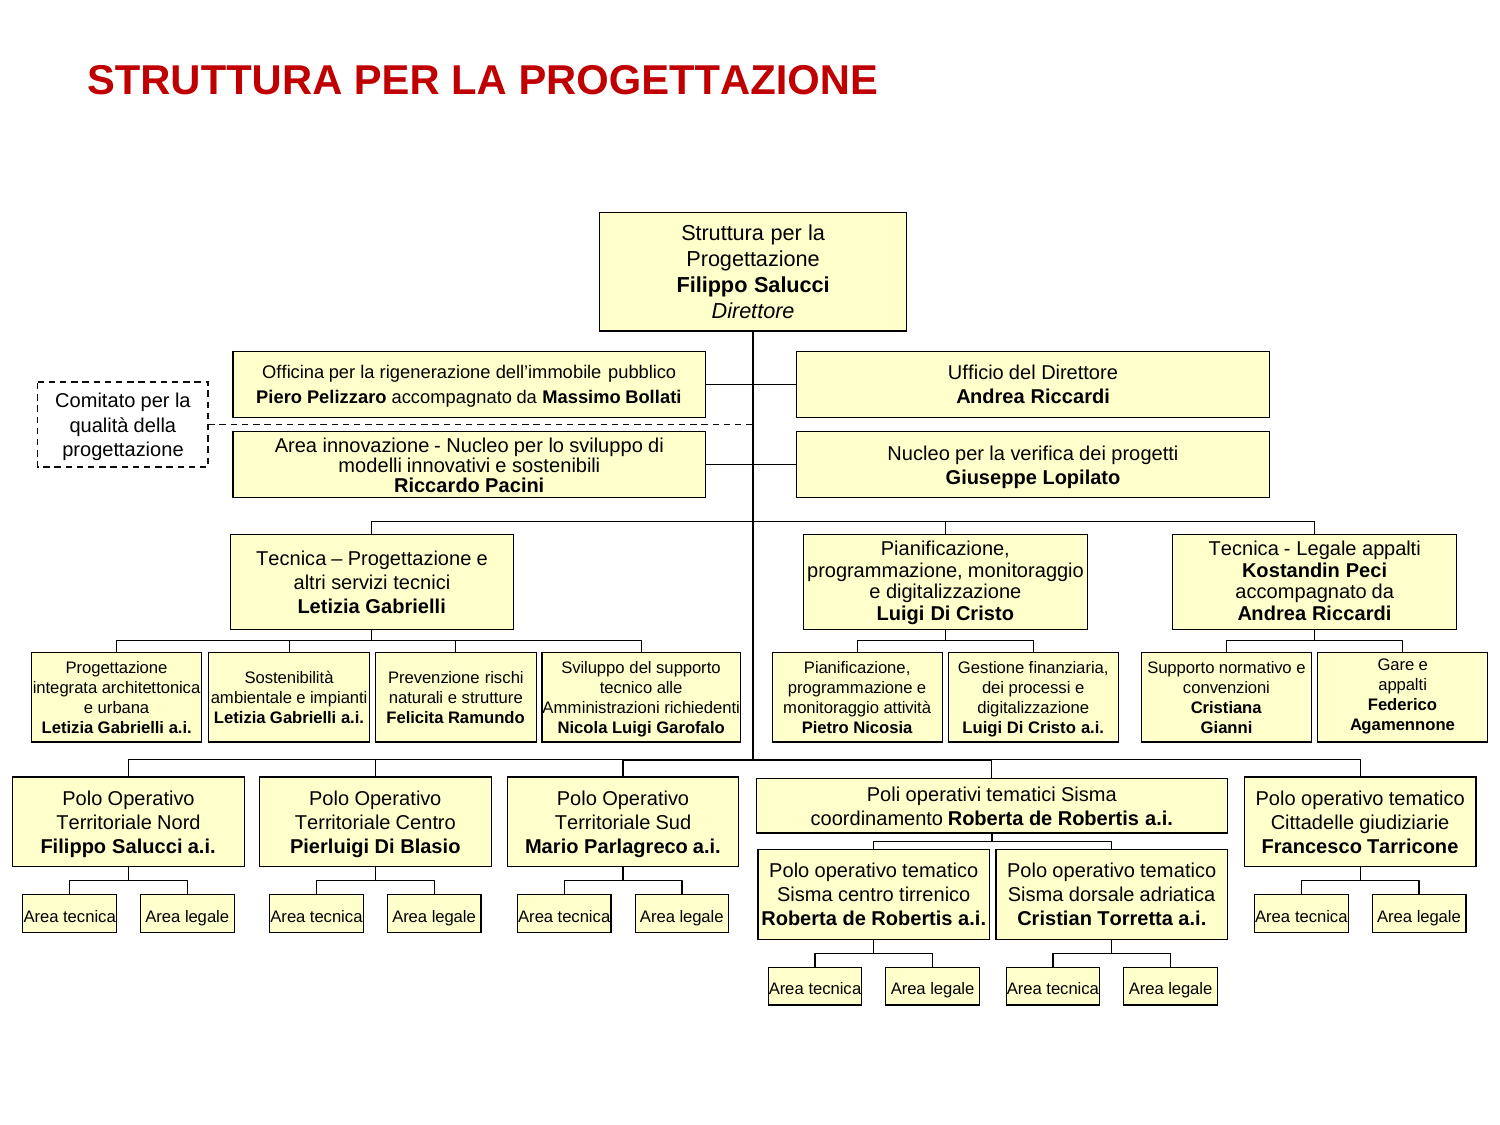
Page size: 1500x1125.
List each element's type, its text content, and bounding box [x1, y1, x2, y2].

picture [11, 211, 1489, 1009]
text_box STRUTTURA PER LA PROGETTAZIONE [72, 45, 1462, 128]
